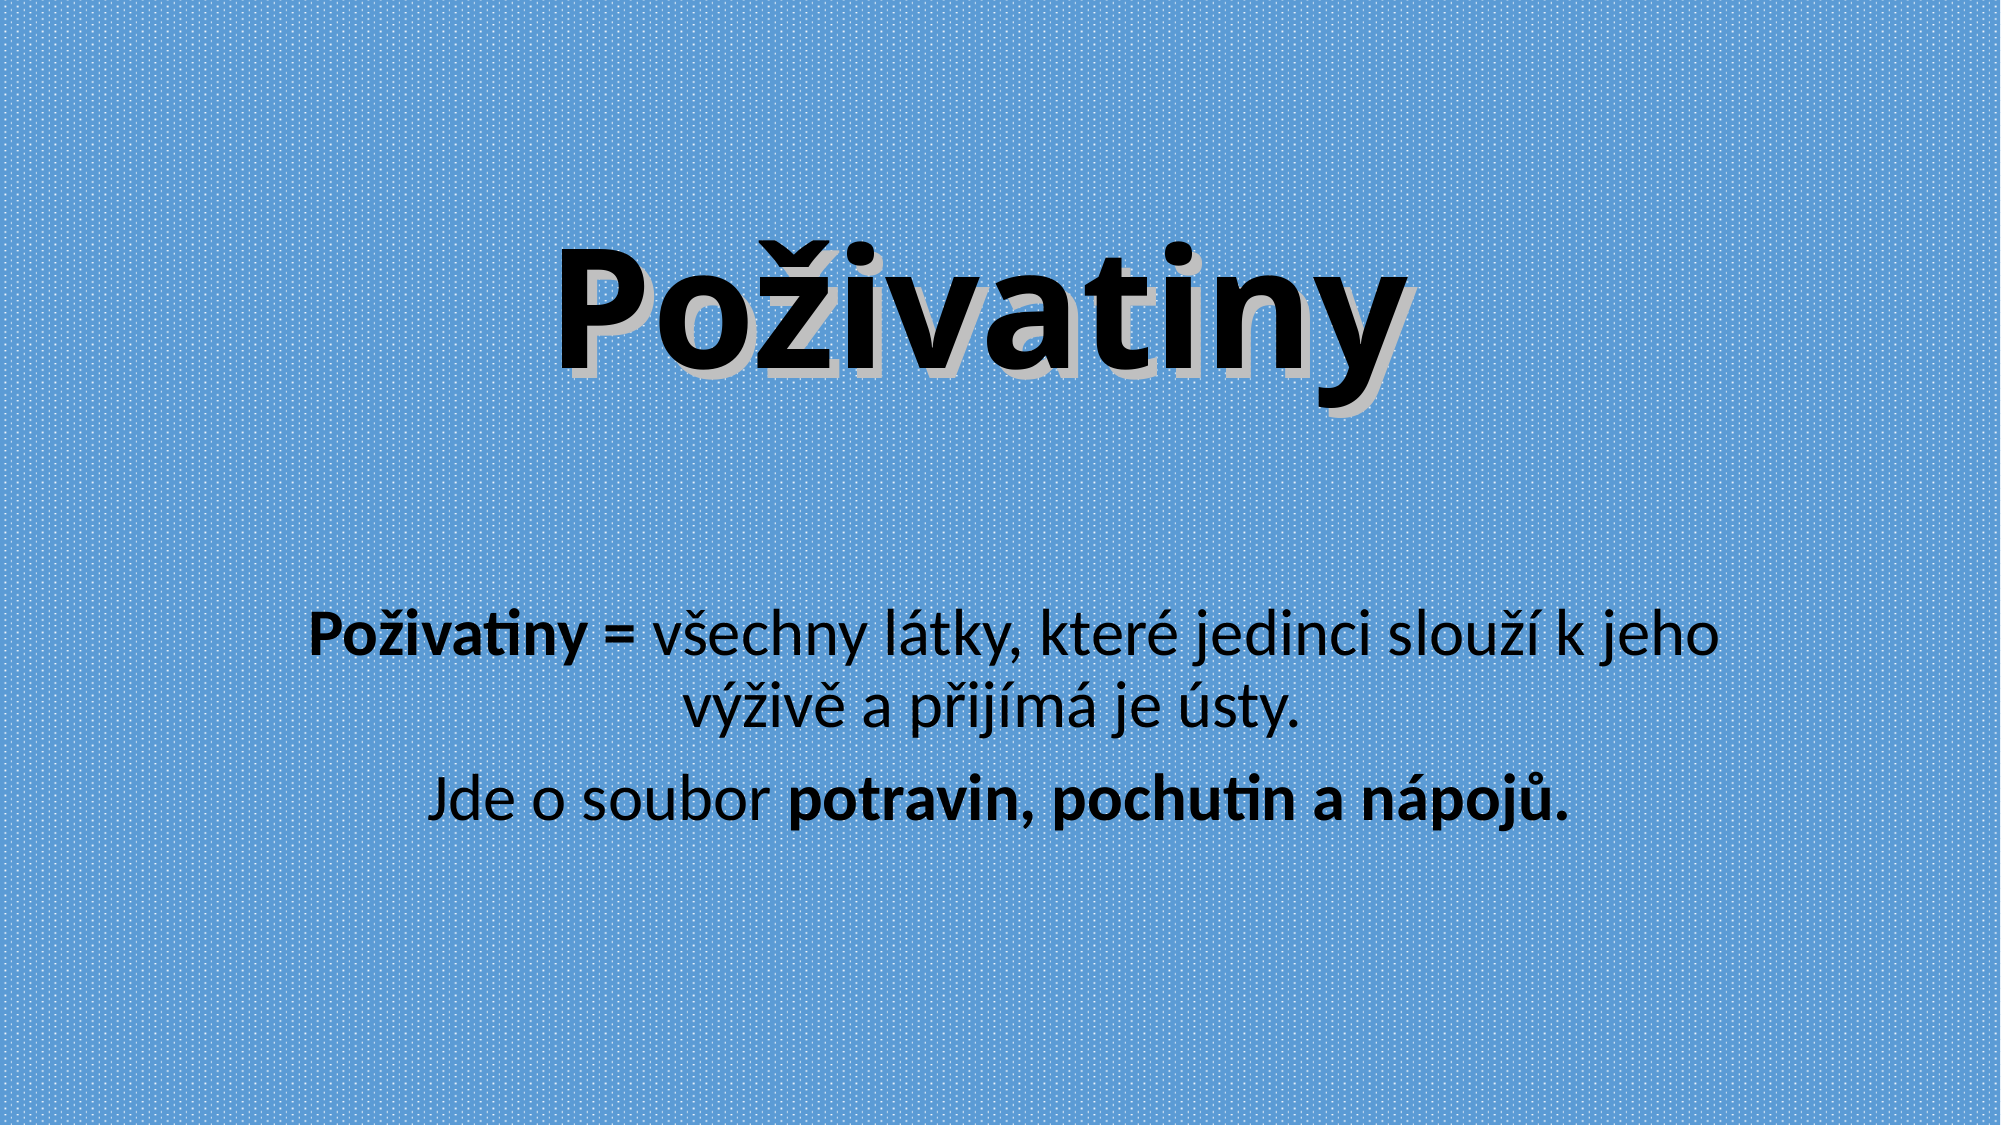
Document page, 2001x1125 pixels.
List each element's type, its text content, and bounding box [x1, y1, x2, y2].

title Poživatiny [249, 184, 1750, 413]
subtitle Poživatiny = všechny látky, které jedinci slouží k jeho výživě a přijímá je ústy. Jde o soubor potravin, pochutin a nápojů. [249, 590, 1750, 863]
